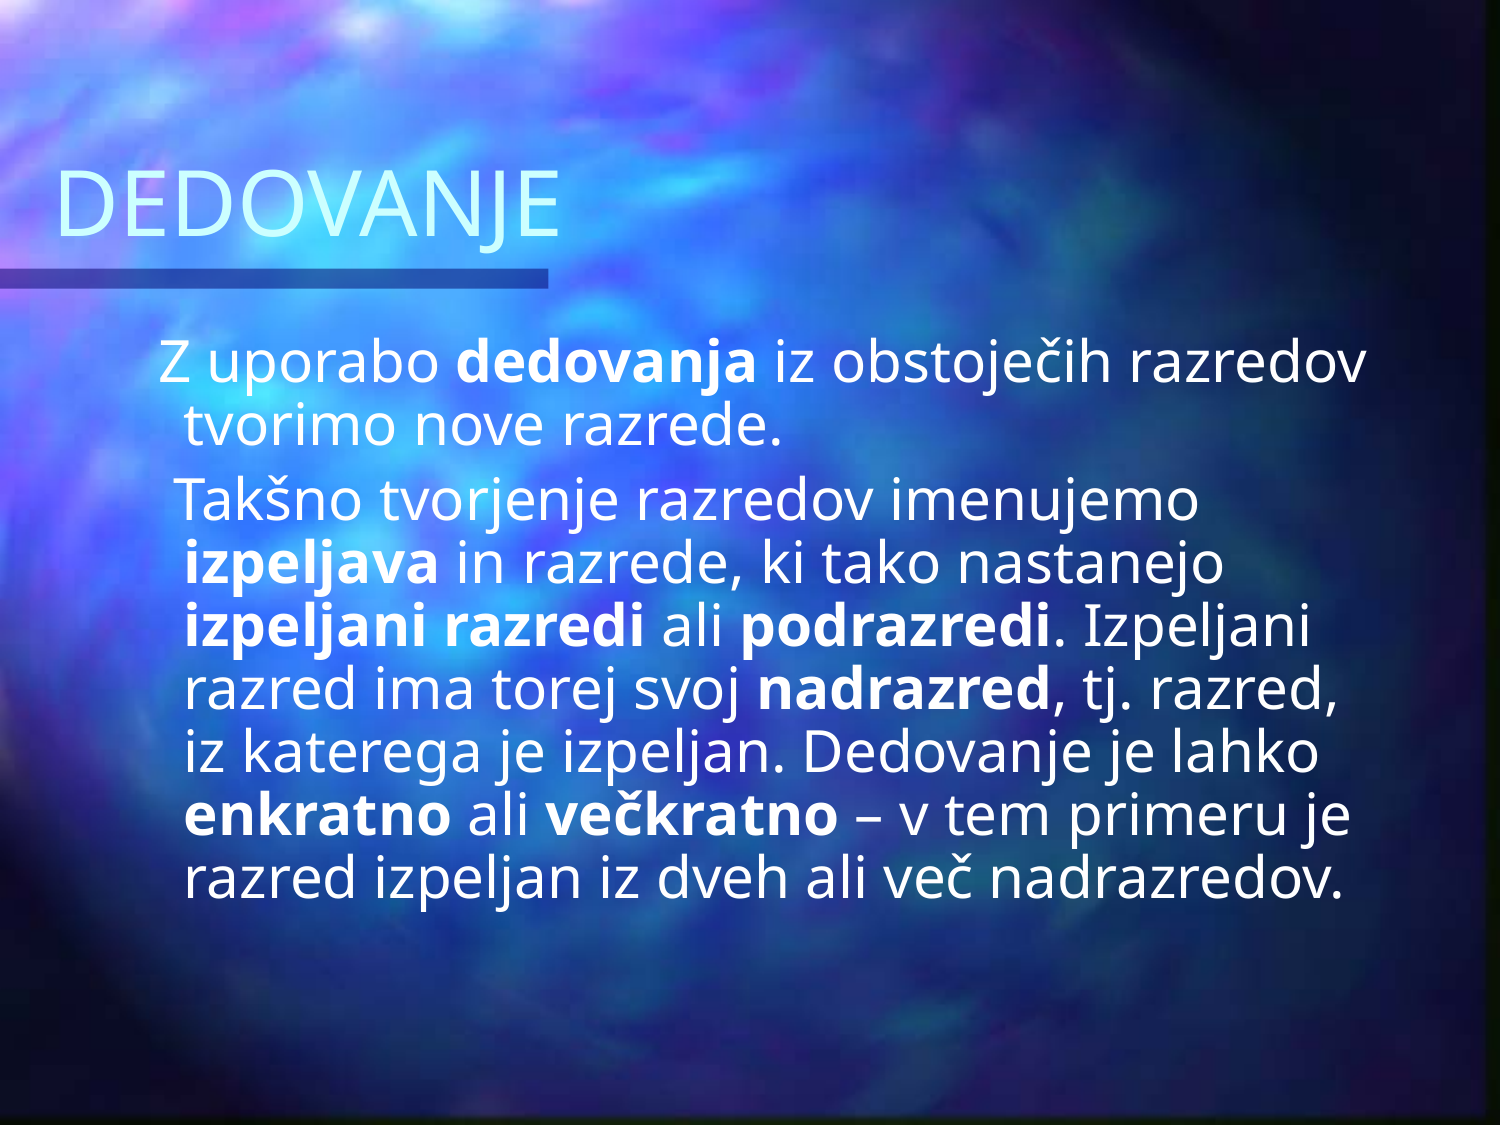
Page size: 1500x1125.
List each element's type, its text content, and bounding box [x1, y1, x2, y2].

picture [0, 0, 1500, 1125]
title DEDOVANJE [37, 75, 1313, 263]
list Z uporabo dedovanja iz obstoječih razredov tvorimo nove razrede. Takšno tvorjenje razredov imenujemo izpeljava in razrede, ki tako nastanejo izpeljani razredi ali podrazredi. Izpeljani razred ima torej svoj nadrazred, tj. razred, iz katerega je izpeljan. Dedovanje je lahko enkratno ali večkratno – v tem primeru je razred izpeljan iz dveh ali več nadrazredov. [112, 324, 1388, 1000]
